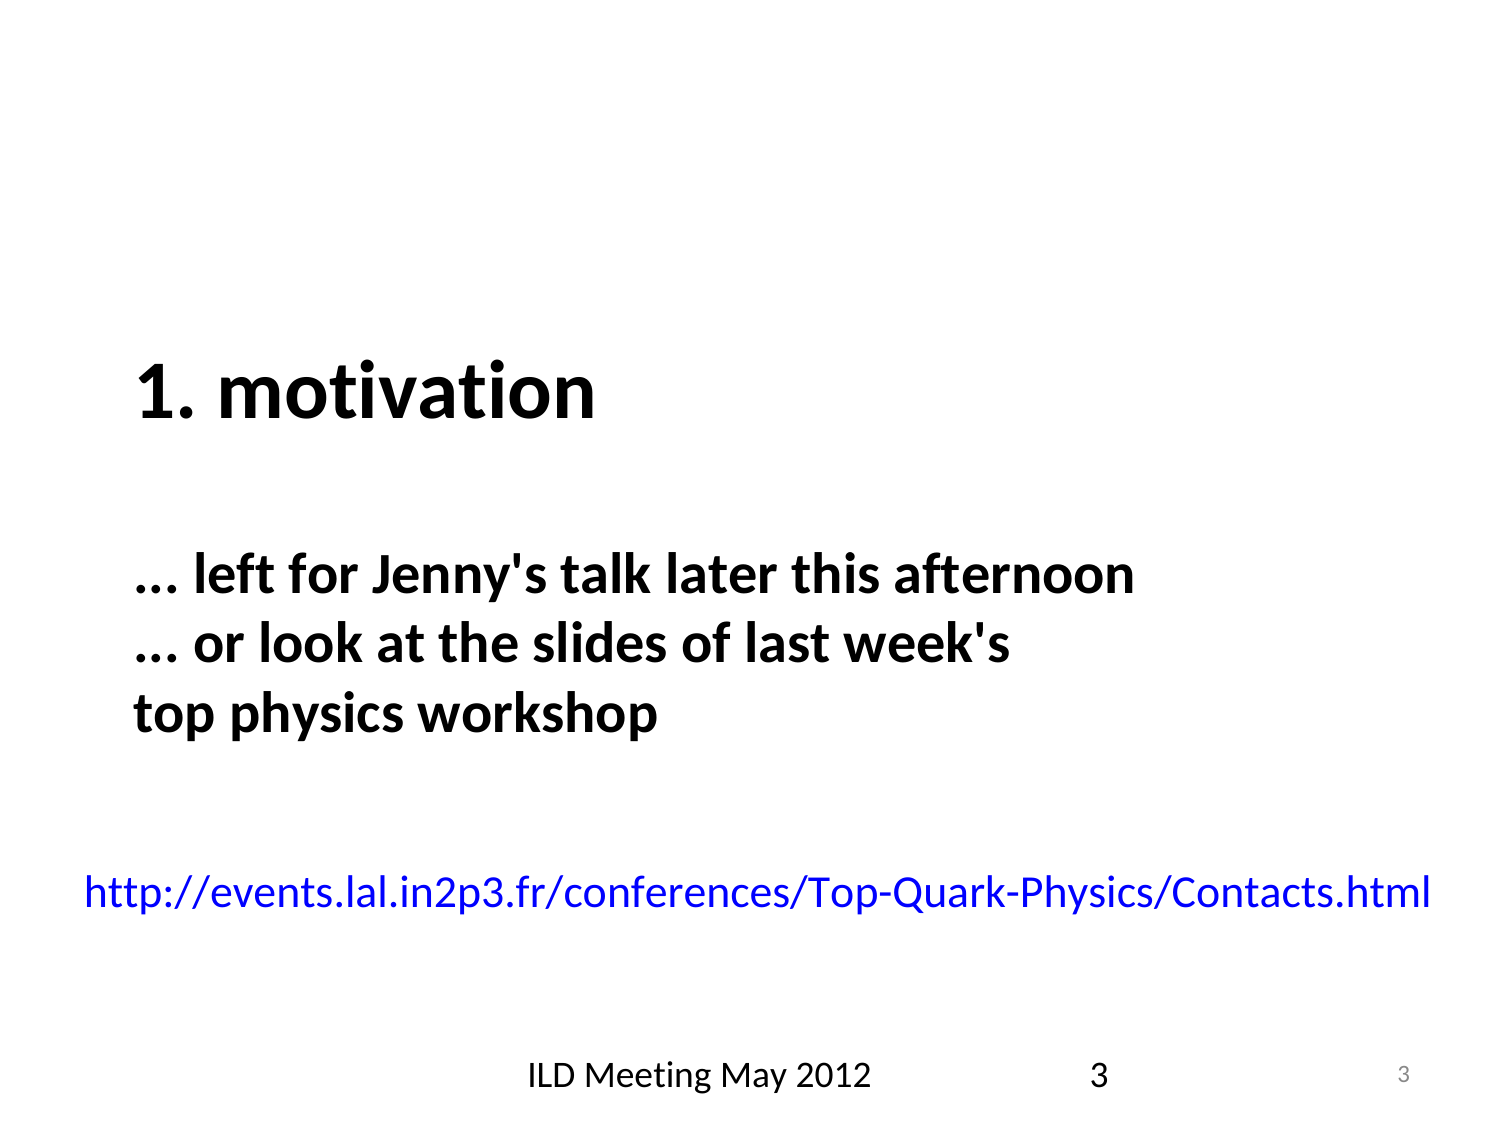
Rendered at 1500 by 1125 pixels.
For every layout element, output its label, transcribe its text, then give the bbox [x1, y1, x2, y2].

text_box <number> [1074, 1042, 1426, 1103]
title 1. motivation ... left for Jenny's talk later this afternoon ... or look at the slides of last week's top physics workshop [118, 327, 1426, 753]
text_box http://events.lal.in2p3.fr/conferences/Top-Quark-Physics/Contacts.html [69, 853, 1457, 924]
